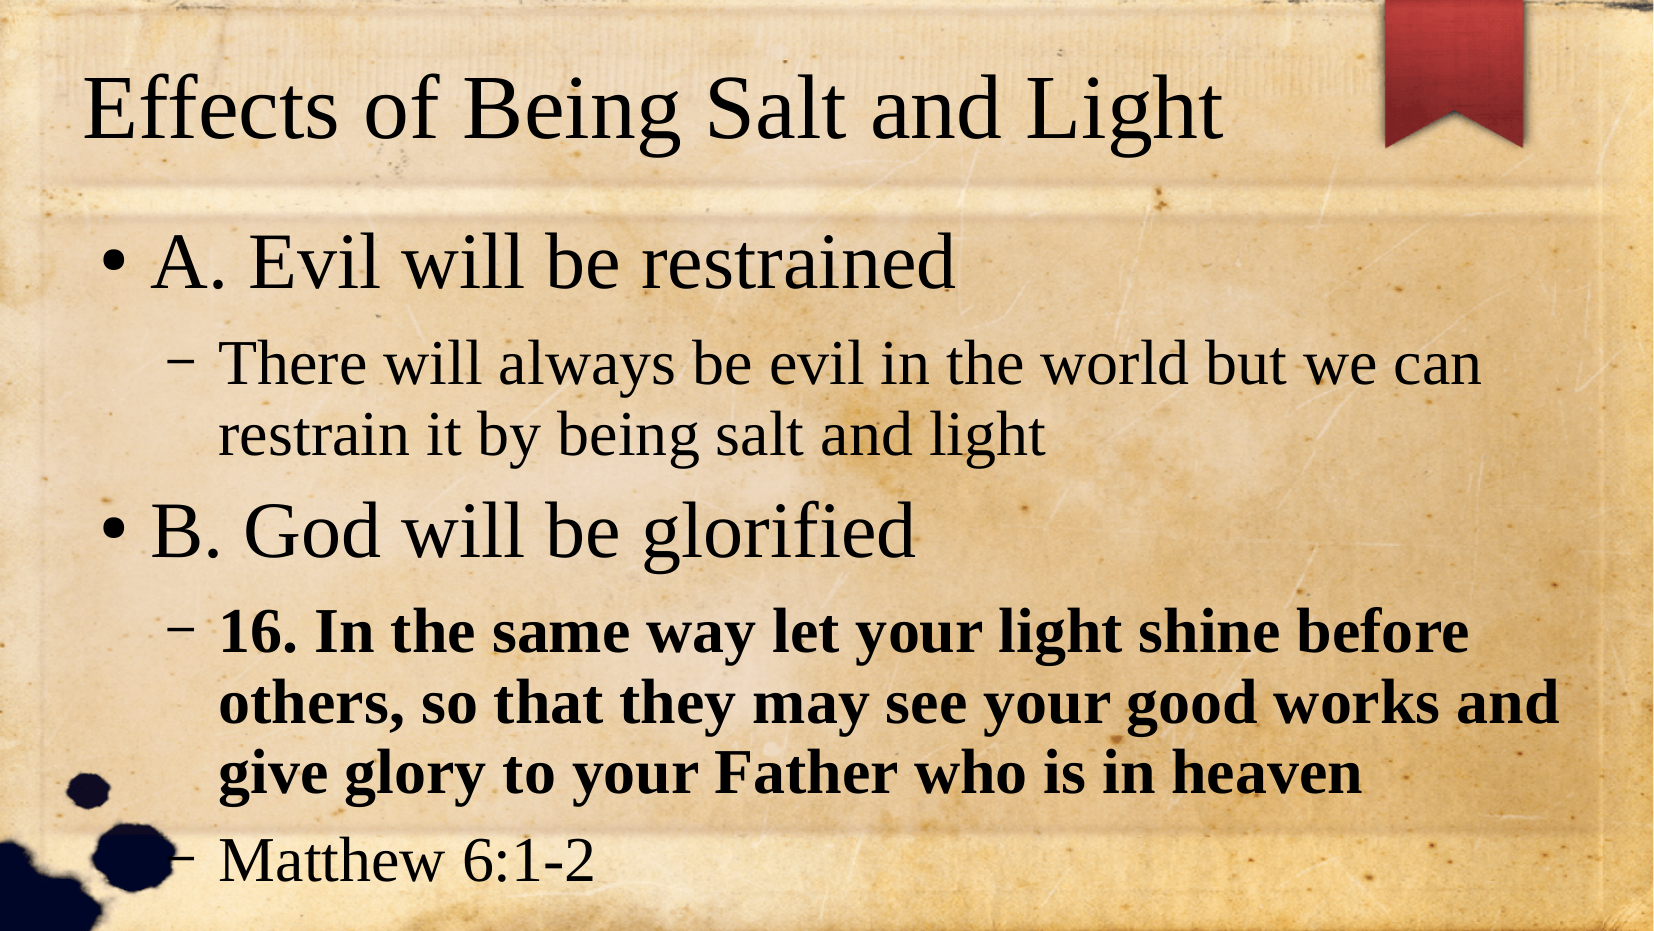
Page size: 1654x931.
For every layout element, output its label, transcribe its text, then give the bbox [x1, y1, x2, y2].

picture [0, 0, 1654, 931]
list A. Evil will be restrained There will always be evil in the world but we can restrain it by being salt and light B. God will be glorified 16. In the same way let your light shine before others, so that they may see your good works and give glory to your Father who is in heaven Matthew 6:1-2 [82, 217, 1613, 901]
title Effects of Being Salt and Light [82, 37, 1347, 178]
